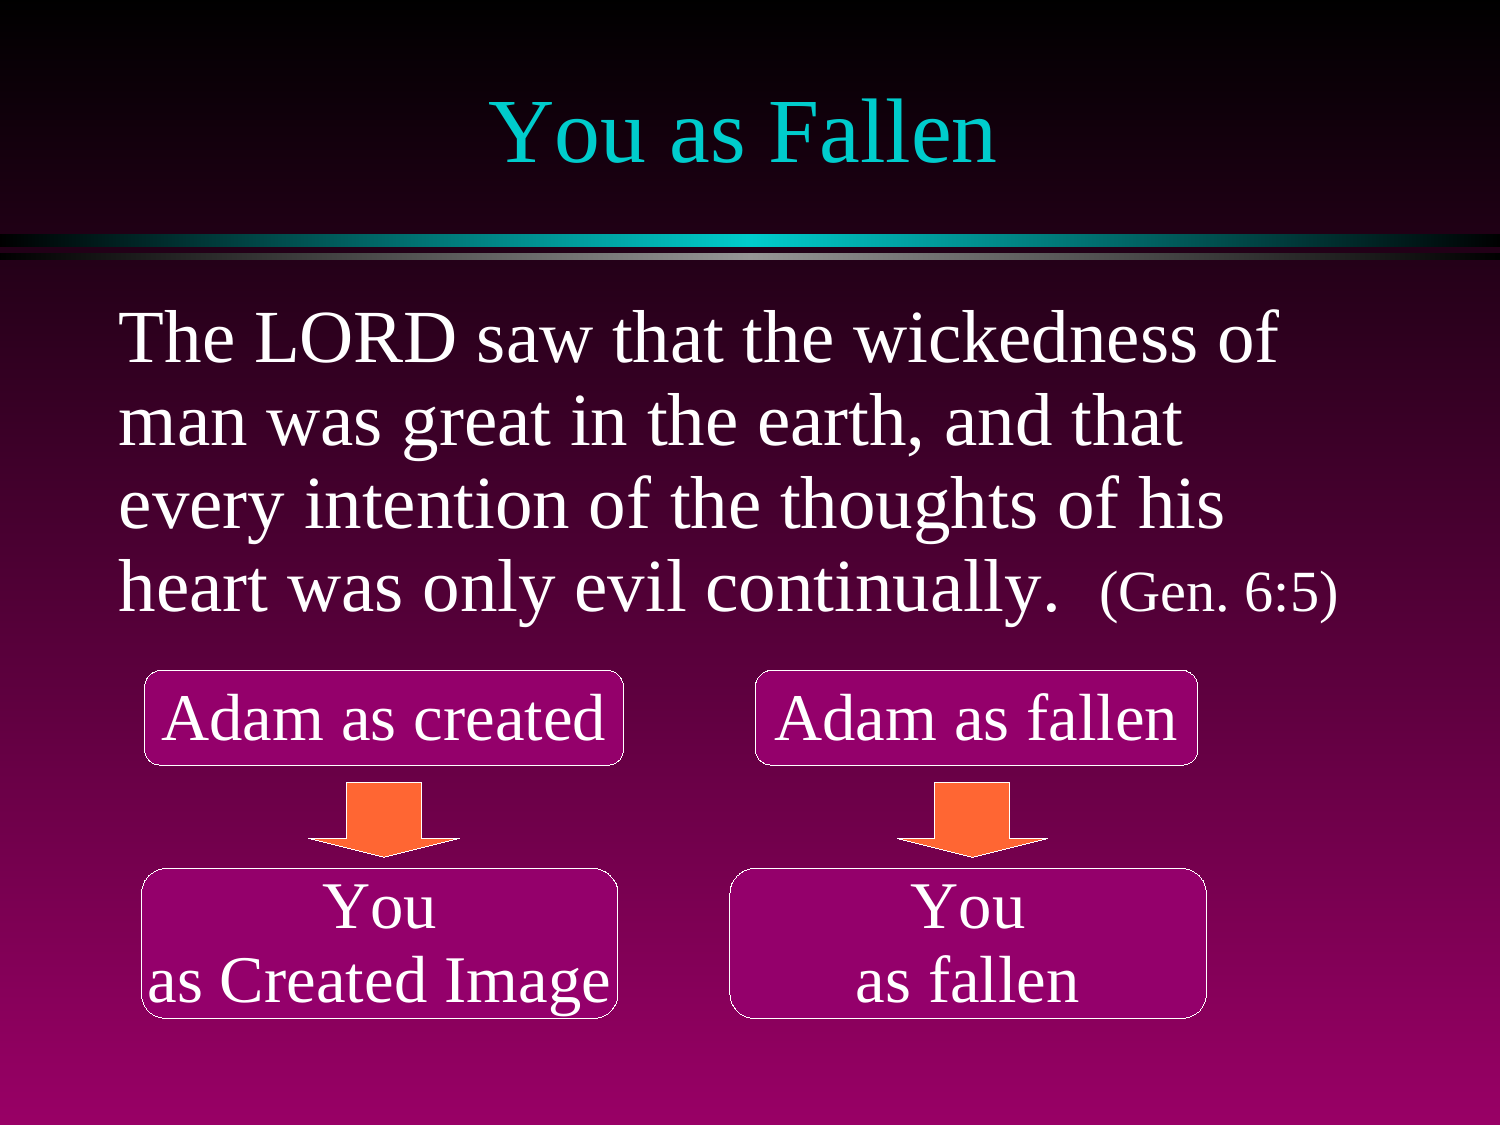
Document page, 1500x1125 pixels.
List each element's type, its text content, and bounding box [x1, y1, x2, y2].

text_box You as fallen [729, 868, 1207, 1019]
text_box [897, 782, 1048, 858]
text_box Adam as created [144, 670, 624, 766]
text_box You as Created Image [141, 868, 618, 1019]
text_box Adam as fallen [755, 670, 1198, 766]
text_box The LORD saw that the wickedness of man was great in the earth, and that every intention of the thoughts of his heart was only evil continually. (Gen. 6:5) [104, 288, 1362, 636]
text_box [308, 782, 460, 858]
title You as Fallen [99, 44, 1388, 218]
